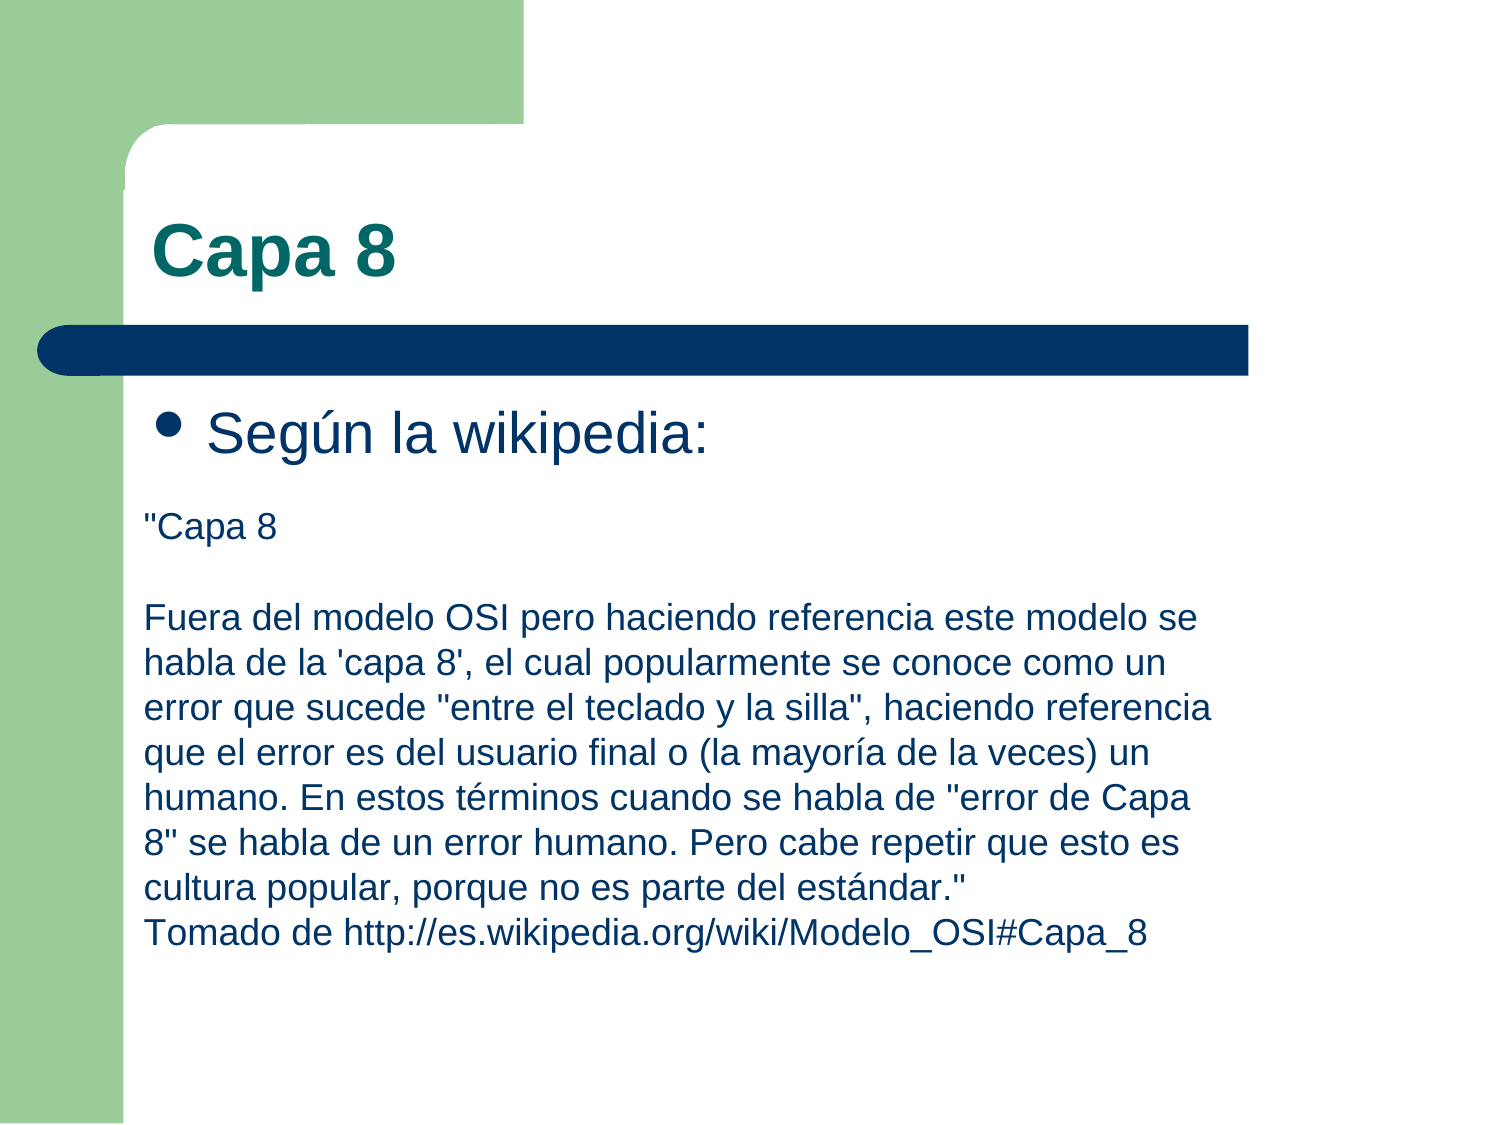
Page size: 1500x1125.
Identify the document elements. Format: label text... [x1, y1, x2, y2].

title Capa 8 [136, 136, 1414, 301]
list Según la wikipedia: [137, 387, 1400, 1125]
text_box "Capa 8 Fuera del modelo OSI pero haciendo referencia este modelo se habla de la 'capa 8', el cual popularmente se conoce como un error que sucede "entre el teclado y la silla", haciendo referencia que el error es del usuario final o (la mayoría de la veces) un humano. En estos términos cuando se habla de "error de Capa 8" se habla de un error humano. Pero cabe repetir que esto es cultura popular, porque no es parte del estándar." Tomado de http://es.wikipedia.org/wiki/Modelo_OSI#Capa_8 [128, 495, 1231, 1006]
